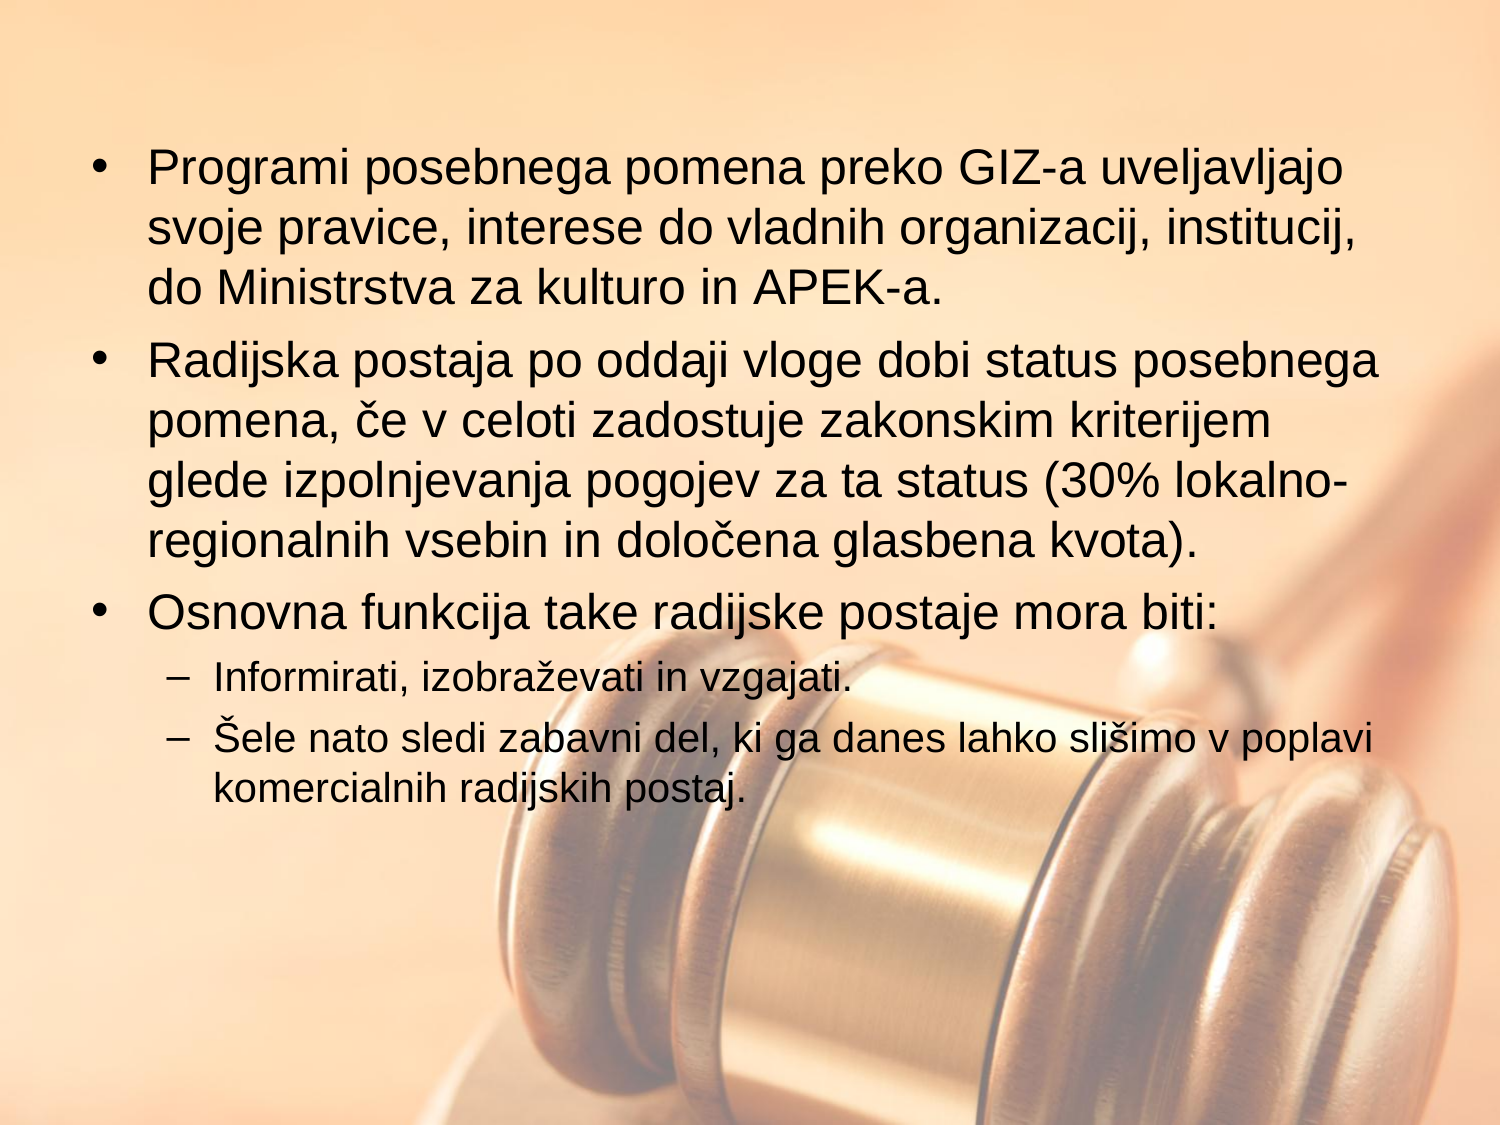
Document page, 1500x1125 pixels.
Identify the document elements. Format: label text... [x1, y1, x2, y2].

text_box Programi posebnega pomena preko GIZ-a uveljavljajo svoje pravice, interese do vladnih organizacij, institucij, do Ministrstva za kulturo in APEK-a. Radijska postaja po oddaji vloge dobi status posebnega pomena, če v celoti zadostuje zakonskim kriterijem glede izpolnjevanja pogojev za ta status (30% lokalno-regionalnih vsebin in določena glasbena kvota). Osnovna funkcija take radijske postaje mora biti: Informirati, izobraževati in vzgajati. Šele nato sledi zabavni del, ki ga danes lahko slišimo v poplavi komercialnih radijskih postaj. [76, 54, 1424, 1005]
picture [0, 0, 1500, 1125]
